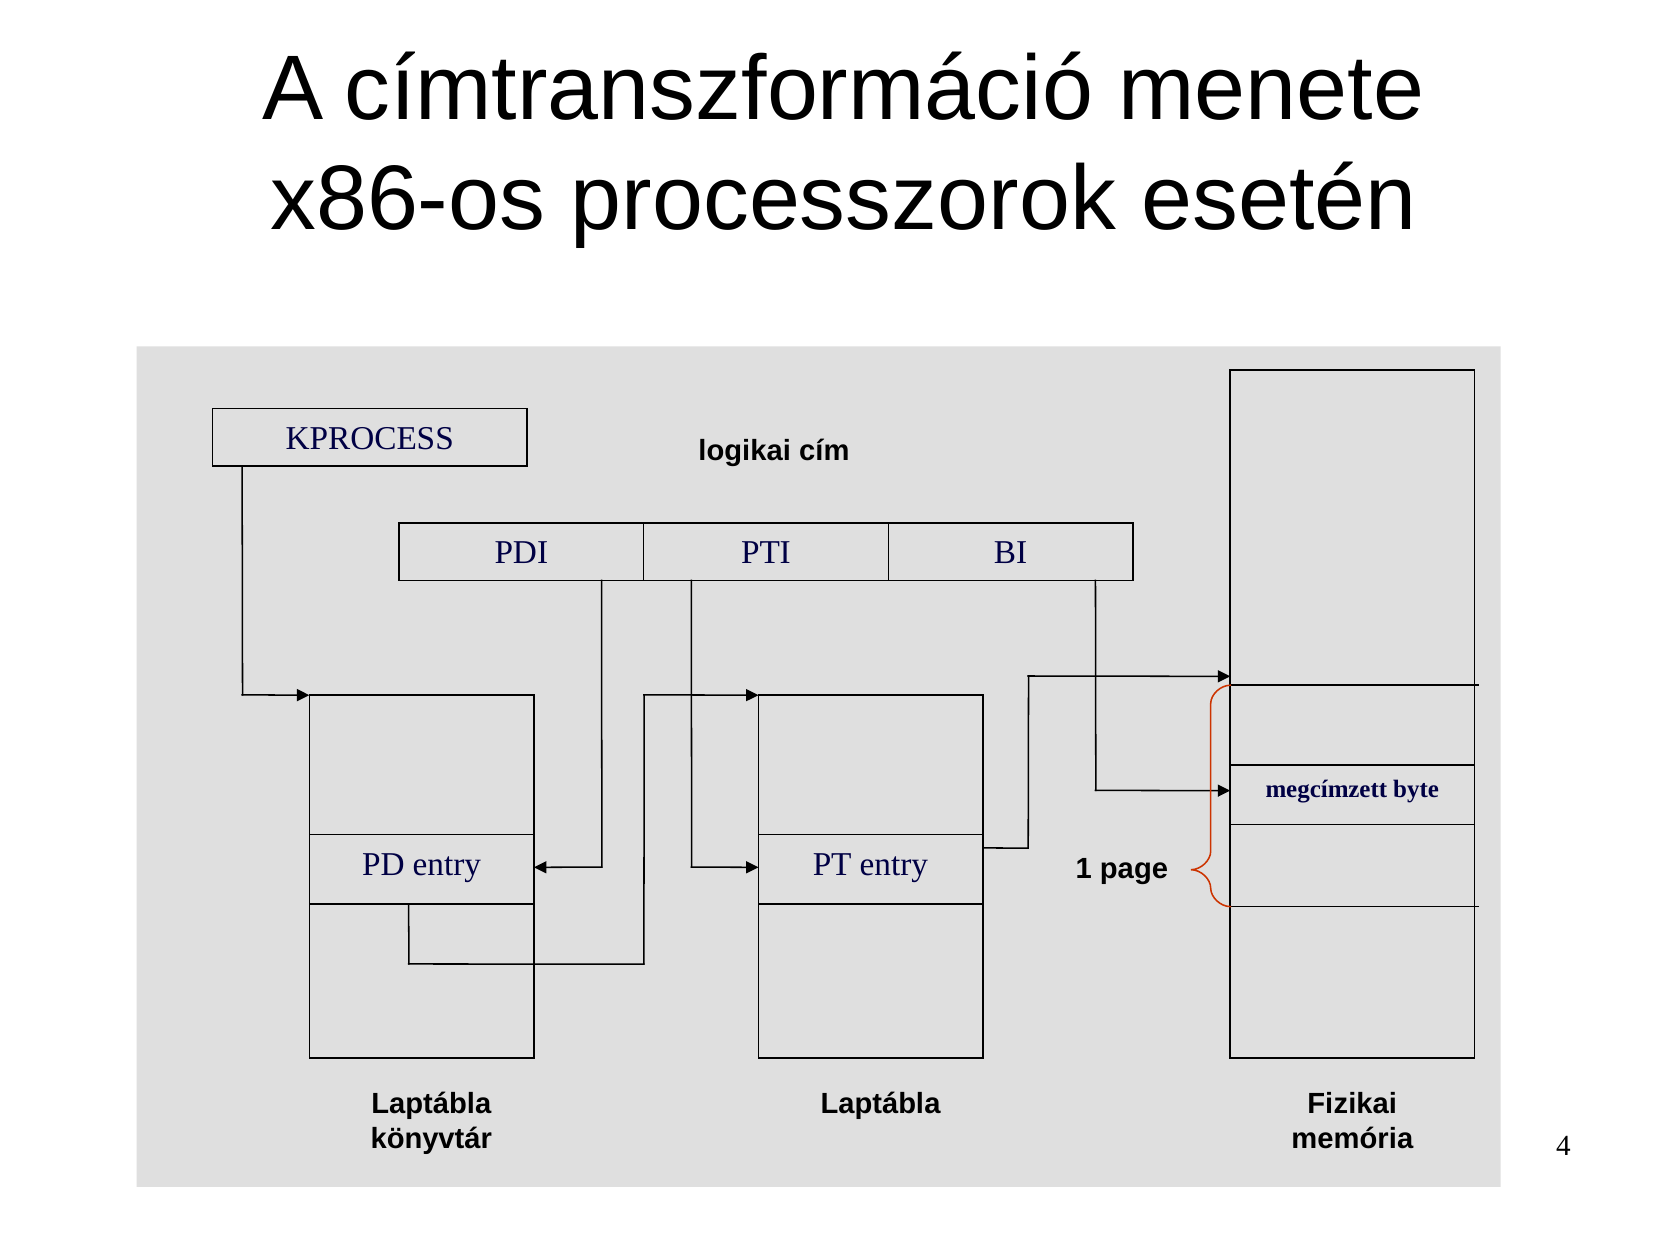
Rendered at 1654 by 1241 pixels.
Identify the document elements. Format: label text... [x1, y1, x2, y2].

title A címtranszformáció menete x86-os processzorok esetén [123, 34, 1530, 241]
text_box PDI [399, 522, 643, 581]
text_box PD entry [309, 834, 534, 905]
text_box Fizikai memória [1230, 1076, 1475, 1173]
text_box KPROCESS [212, 408, 528, 466]
text_box megcímzett byte [1230, 764, 1475, 825]
text_box logikai cím [683, 423, 918, 475]
text_box 1 page [1060, 841, 1218, 892]
text_box PT entry [758, 834, 984, 905]
text_box PTI [643, 522, 889, 581]
text_box Laptábla [758, 1076, 1003, 1173]
text_box Laptábla könyvtár [309, 1076, 554, 1173]
text_box [136, 346, 1501, 1187]
text_box BI [889, 522, 1133, 581]
